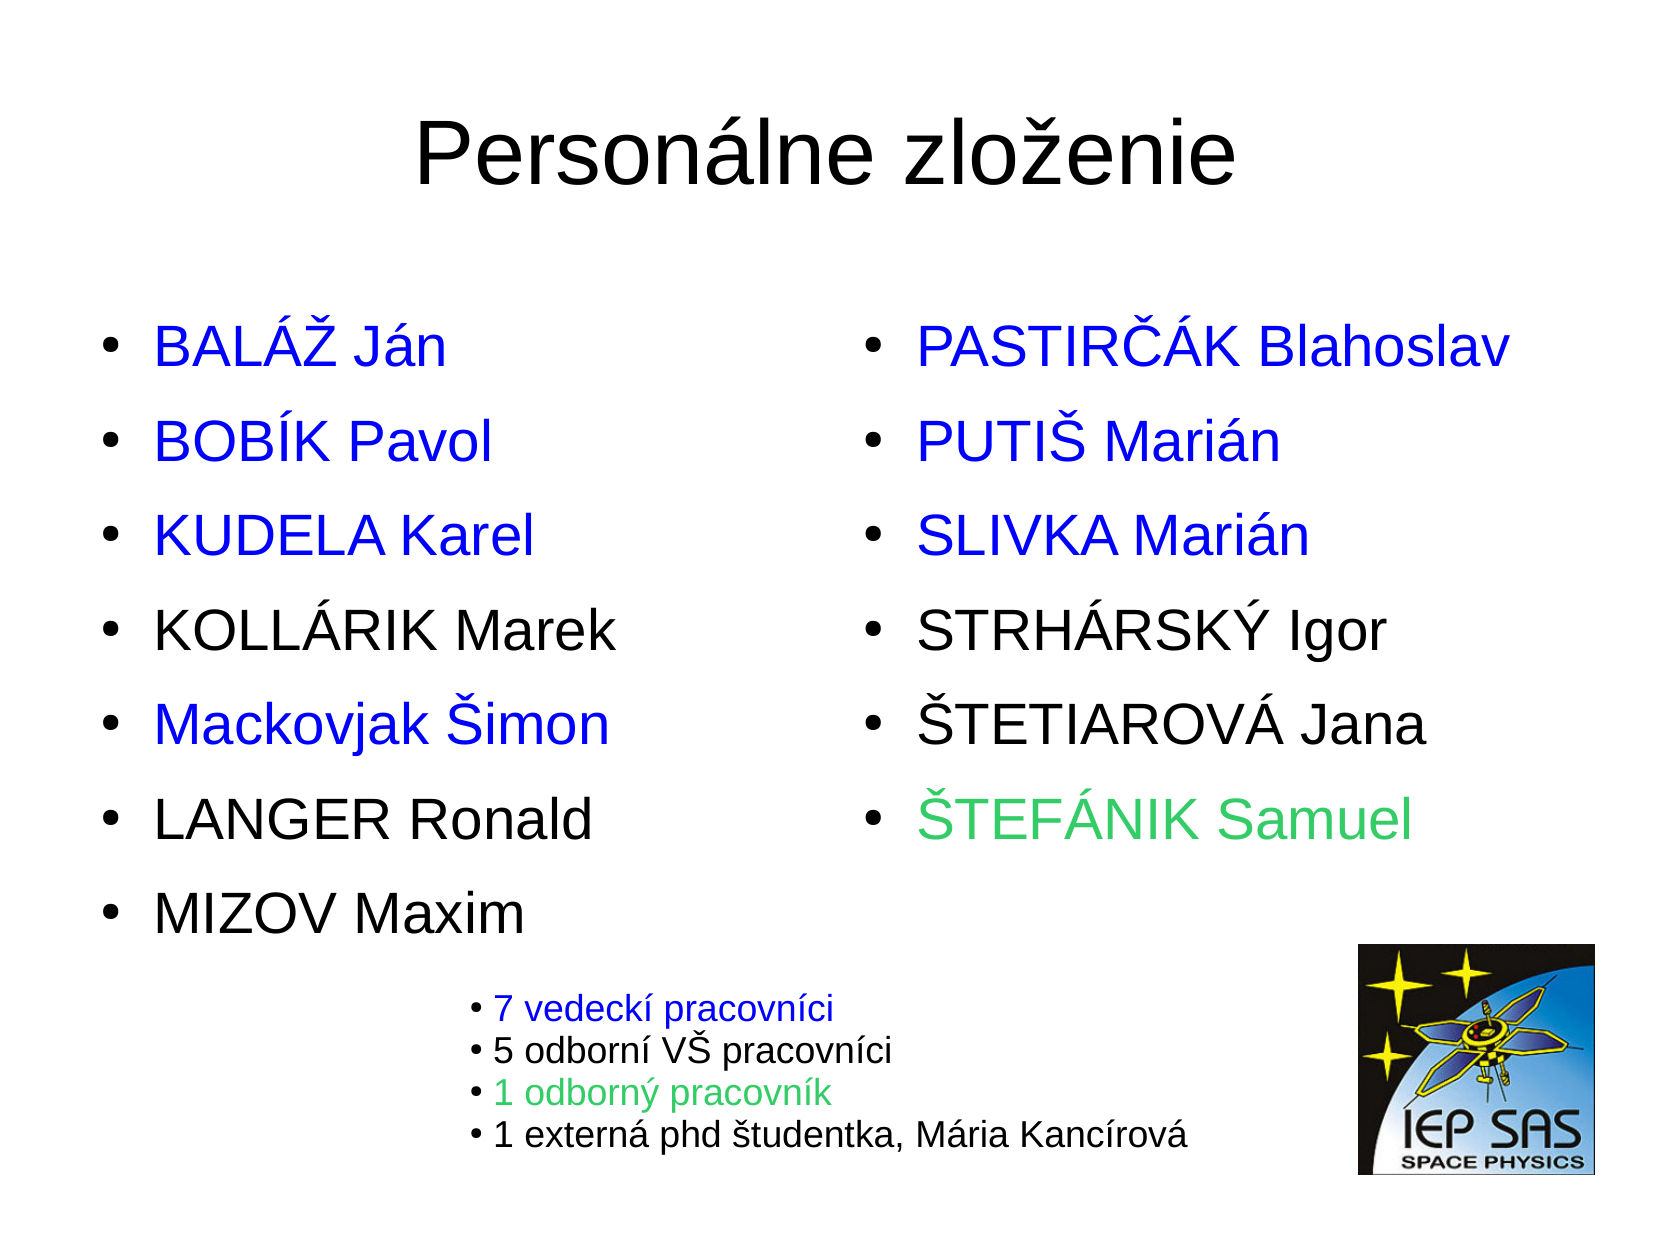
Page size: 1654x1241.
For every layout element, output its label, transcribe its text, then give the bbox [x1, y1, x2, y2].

picture [1358, 944, 1595, 1175]
title Personálne zloženie [82, 49, 1571, 257]
list PASTIRČÁK Blahoslav PUTIŠ Marián SLIVKA Marián STRHÁRSKÝ Igor ŠTETIAROVÁ Jana ŠTEFÁNIK Samuel [845, 313, 1572, 1118]
text_box 7 vedeckí pracovníci 5 odborní VŠ pracovníci 1 odborný pracovník 1 externá phd študentka, Mária Kancírová [454, 980, 1204, 1164]
list BALÁŽ Ján BOBÍK Pavol KUDELA Karel KOLLÁRIK Marek Mackovjak Šimon LANGER Ronald MIZOV Maxim [82, 313, 809, 1118]
